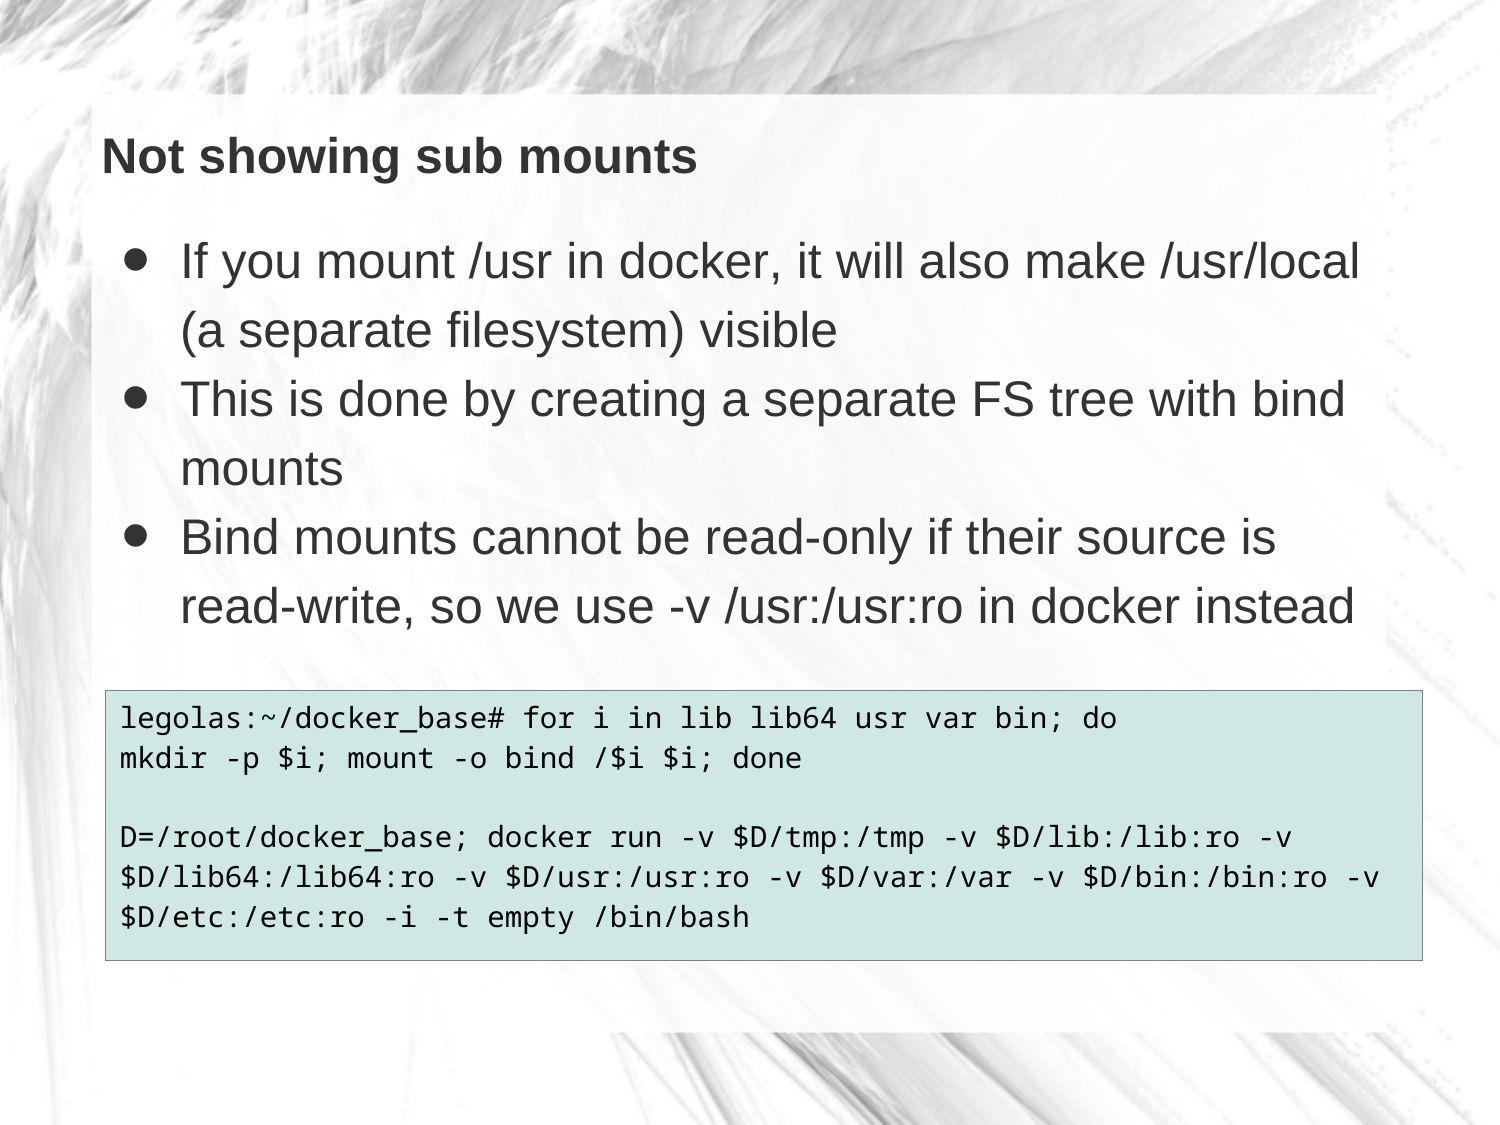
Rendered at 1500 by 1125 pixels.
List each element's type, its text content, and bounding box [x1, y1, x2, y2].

text_box legolas:~/docker_base# for i in lib lib64 usr var bin; do mkdir -p $i; mount -o bind /$i $i; done D=/root/docker_base; docker run -v $D/tmp:/tmp -v $D/lib:/lib:ro -v $D/lib64:/lib64:ro -v $D/usr:/usr:ro -v $D/var:/var -v $D/bin:/bin:ro -v $D/etc:/etc:ro -i -t empty /bin/bash [105, 690, 1423, 961]
picture [0, 0, 1500, 1125]
list If you mount /usr in docker, it will also make /usr/local (a separate filesystem) visible This is done by creating a separate FS tree with bind mounts Bind mounts cannot be read-only if their source is read-write, so we use -v /usr:/usr:ro in docker instead [90, 204, 1393, 610]
title Not showing sub mounts [61, 108, 1412, 205]
